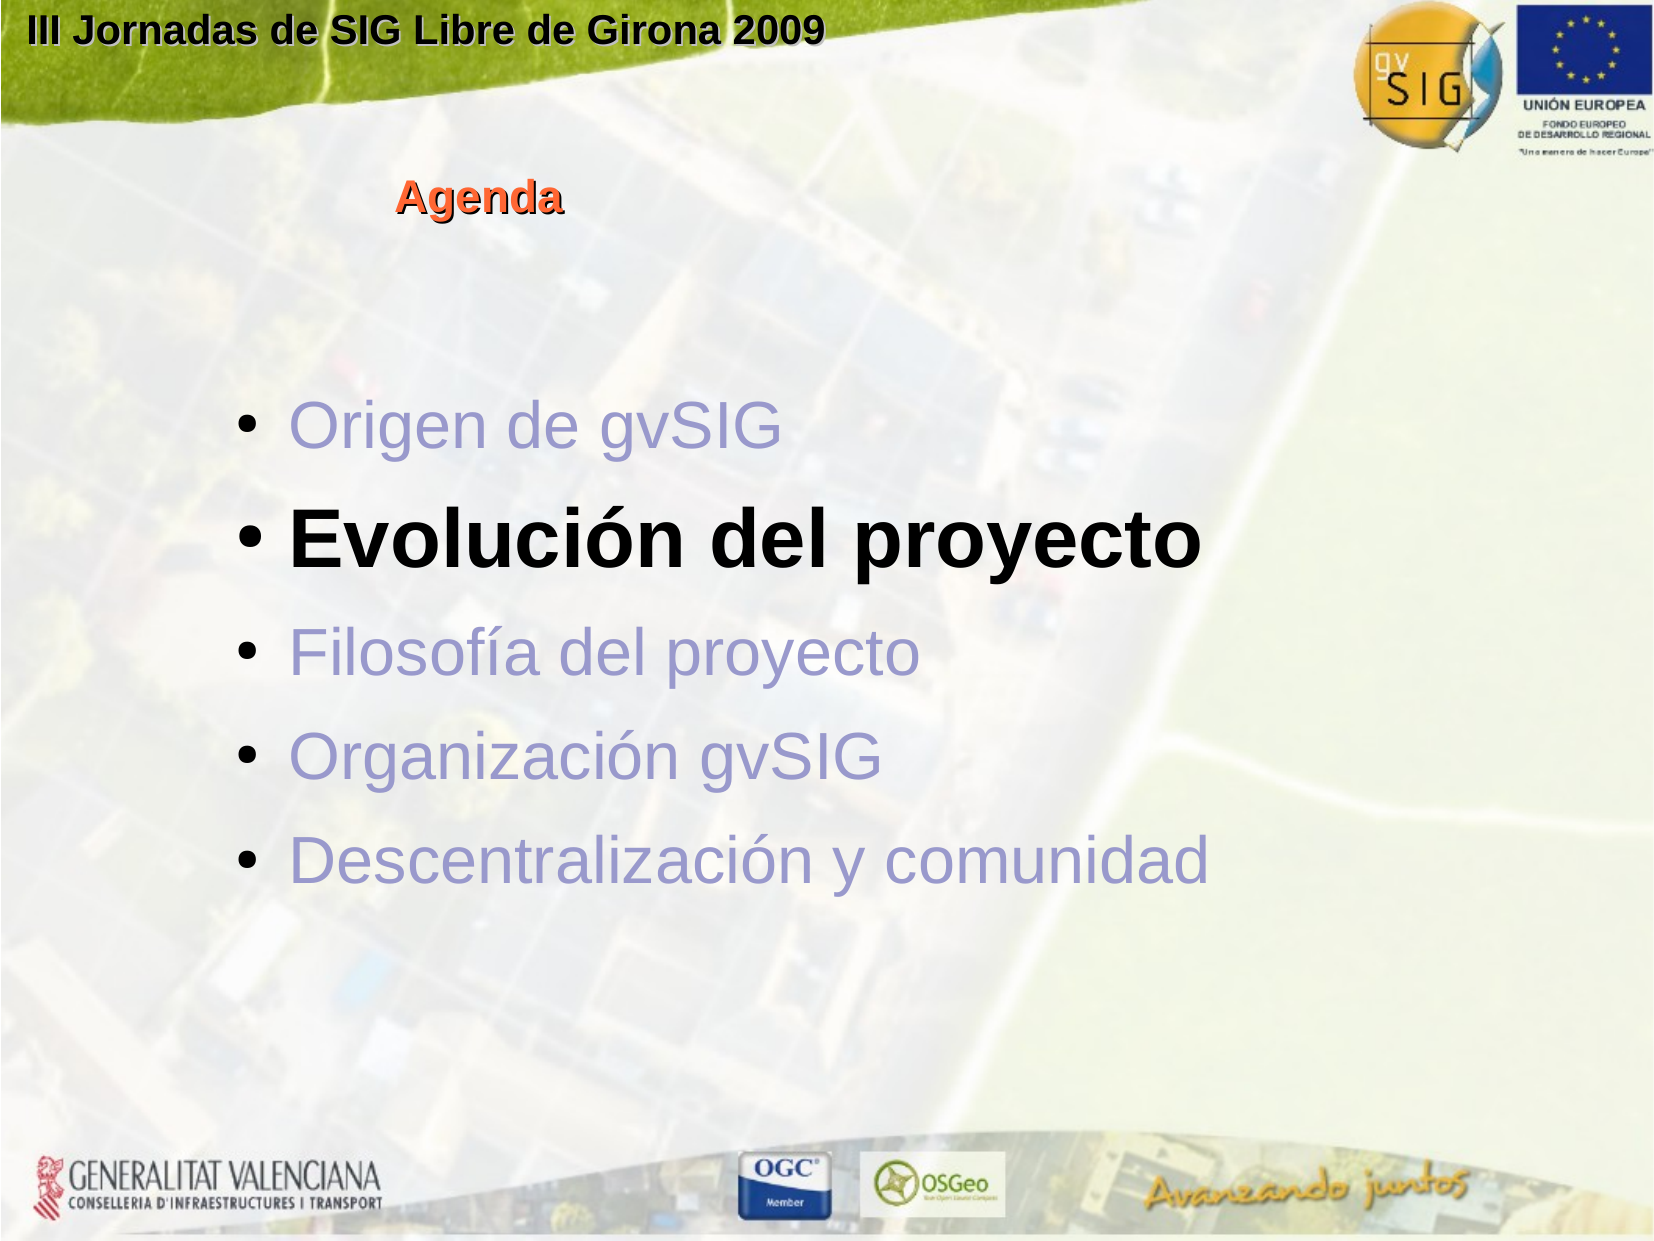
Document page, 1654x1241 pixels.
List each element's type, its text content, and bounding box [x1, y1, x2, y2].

text_box Agenda [380, 163, 578, 231]
list Origen de gvSIG Evolución del proyecto Filosofía del proyecto Organización gvSIG Descentralización y comunidad [217, 388, 1534, 967]
picture [1, 0, 1654, 1241]
